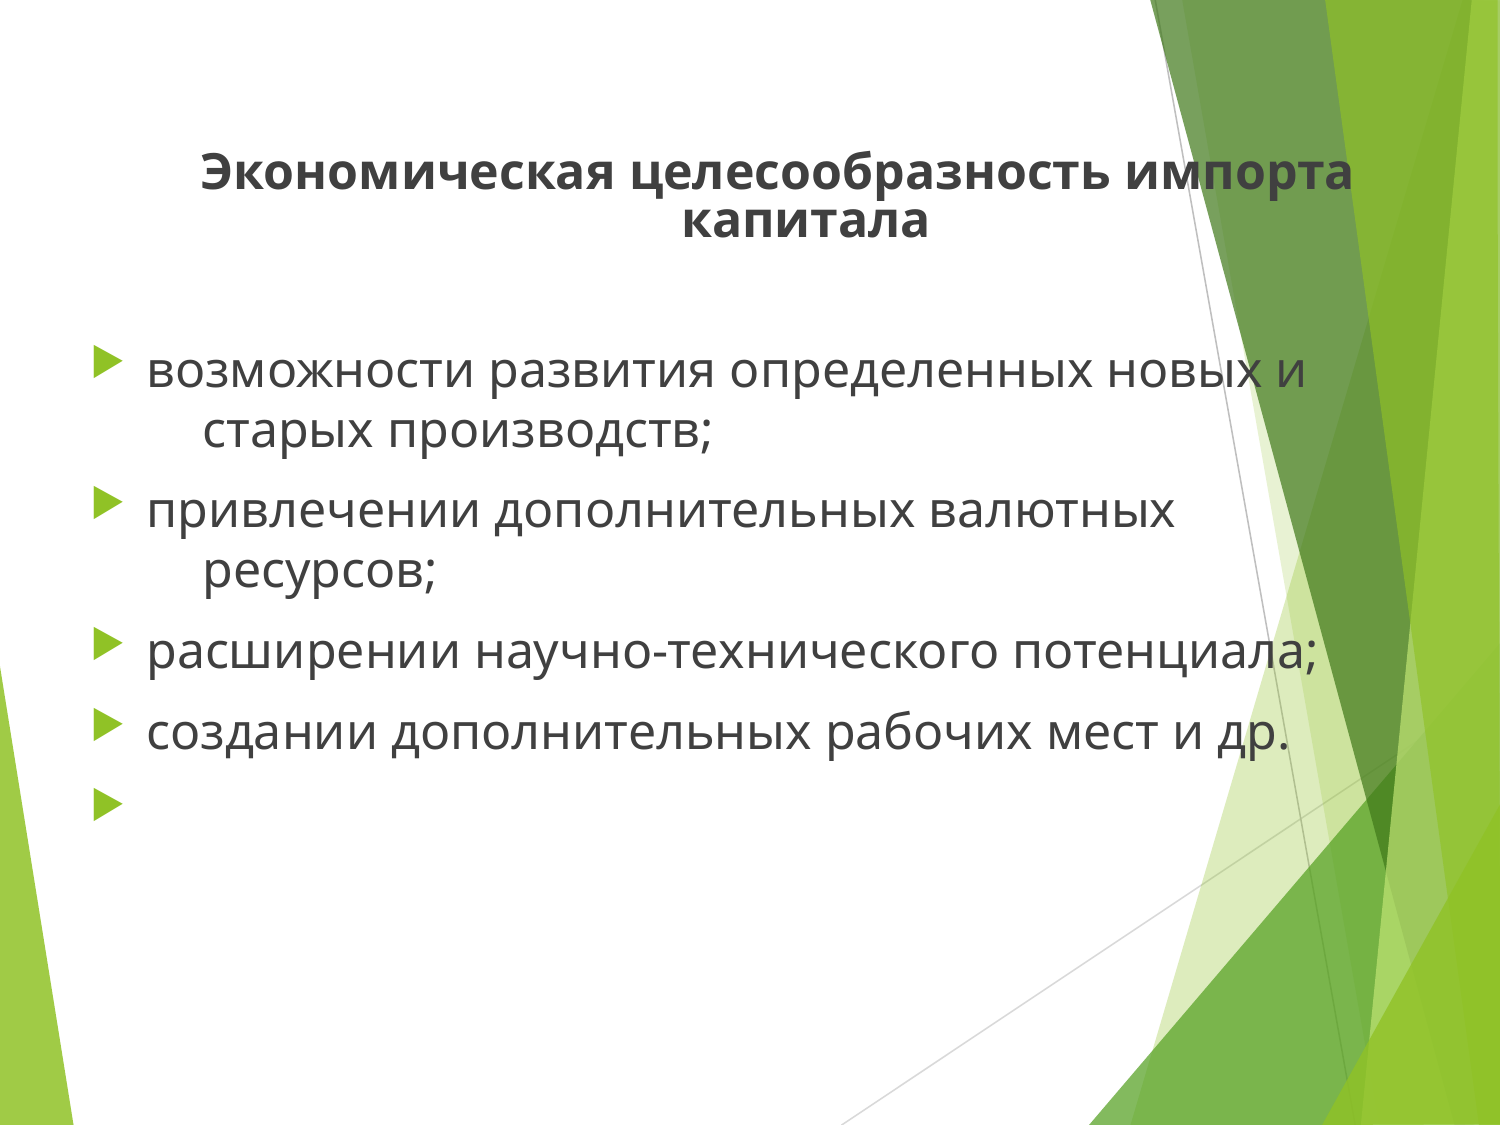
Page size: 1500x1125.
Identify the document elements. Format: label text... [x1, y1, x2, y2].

list Экономическая целесообразность импорта капитала возможности развития определенных новых и старых производств; привлечении дополнительных валютных ресурсов; расширении научно-технического потенциала; создании дополнительных рабочих мест и др. [75, 78, 1426, 1000]
